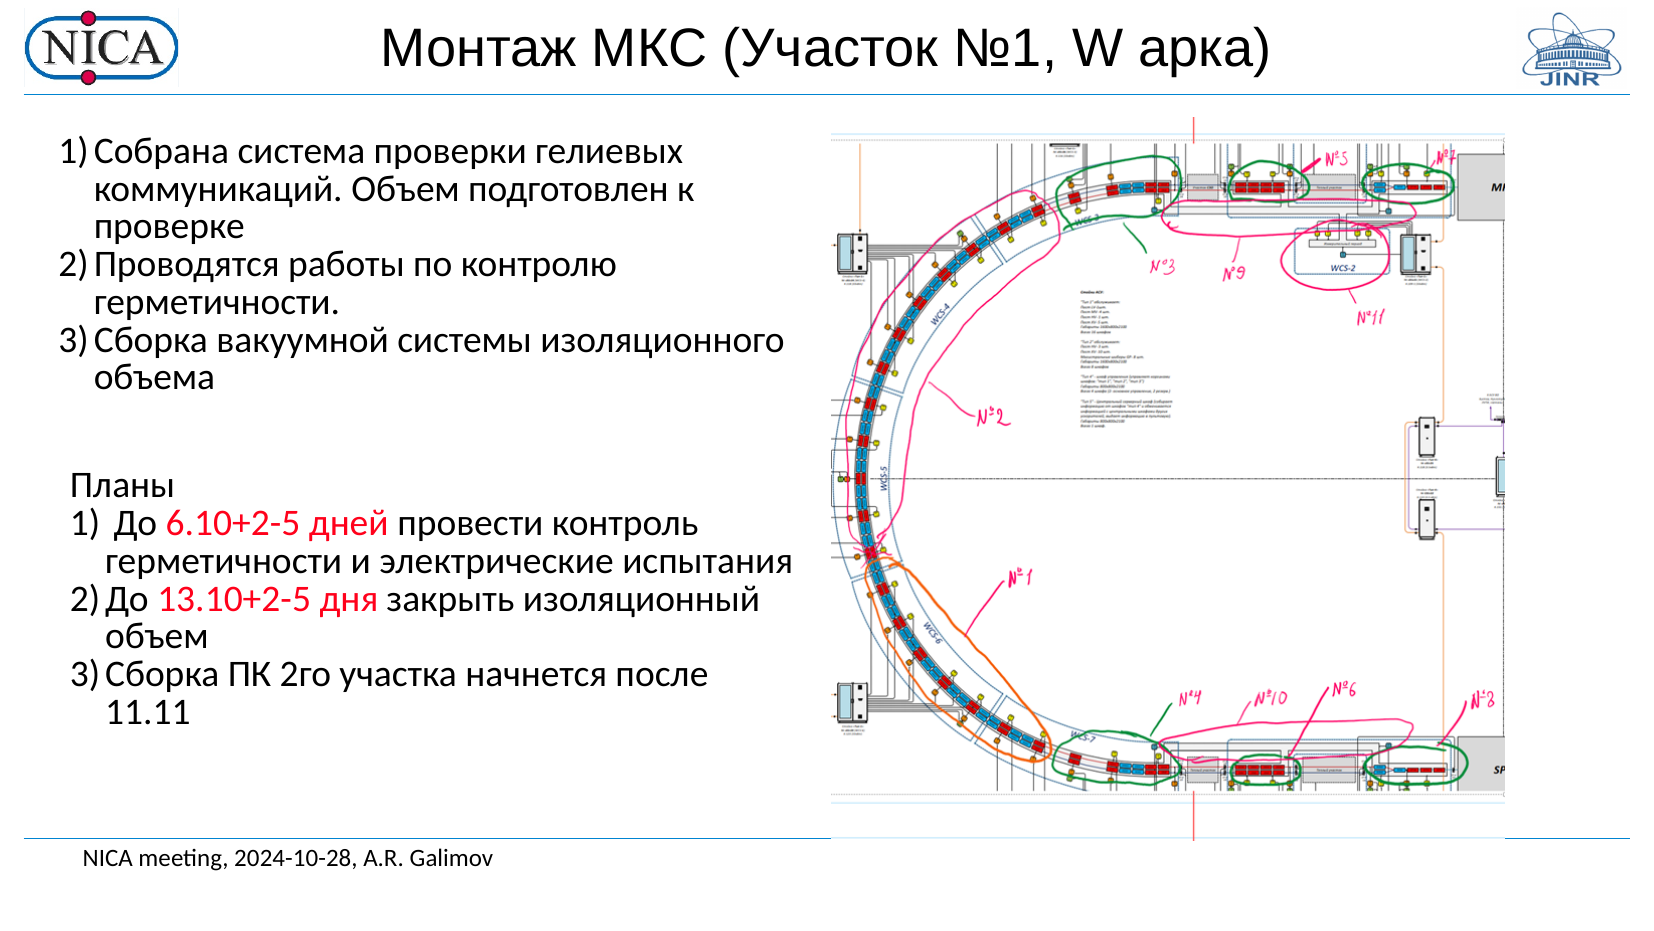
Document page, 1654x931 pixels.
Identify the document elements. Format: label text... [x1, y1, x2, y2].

text_box Планы До 6.10+2-5 дней провести контроль герметичности и электрические испытания До 13.10+2-5 дня закрыть изоляционный объем Сборка ПК 2го участка начнется после 11.11 [54, 462, 813, 742]
title Монтаж МКС (Участок №1, W арка) [0, 0, 1654, 95]
picture [831, 117, 1505, 841]
text_box Собрана система проверки гелиевых коммуникаций. Объем подготовлен к проверке Проводятся работы по контролю герметичности. Сборка вакуумной системы изоляционного объема [43, 127, 803, 483]
